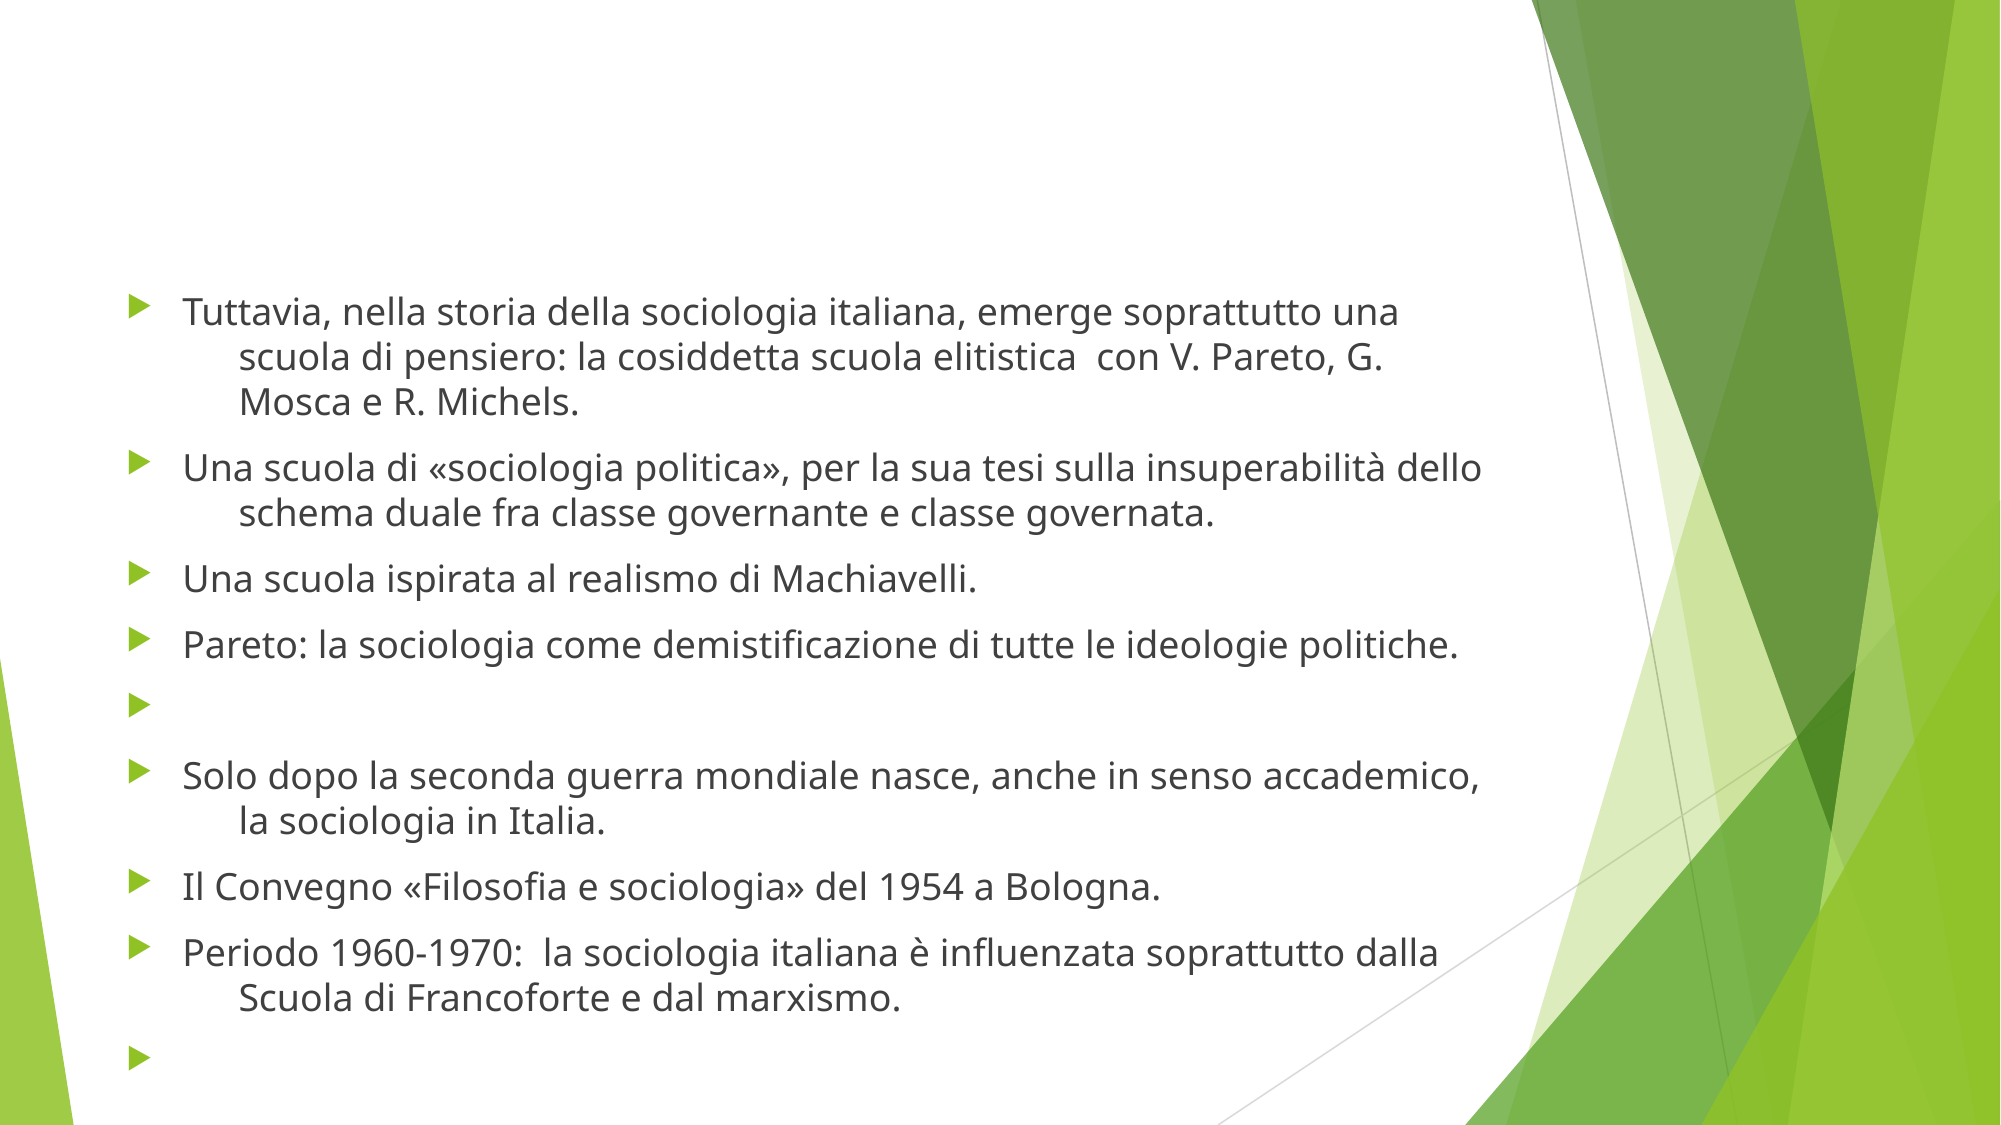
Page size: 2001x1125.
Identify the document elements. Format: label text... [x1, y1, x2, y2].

list Tuttavia, nella storia della sociologia italiana, emerge soprattutto una scuola di pensiero: la cosiddetta scuola elitistica con V. Pareto, G. Mosca e R. Michels. Una scuola di «sociologia politica», per la sua tesi sulla insuperabilità dello schema duale fra classe governante e classe governata. Una scuola ispirata al realismo di Machiavelli. Pareto: la sociologia come demistificazione di tutte le ideologie politiche. Solo dopo la seconda guerra mondiale nasce, anche in senso accademico, la sociologia in Italia. Il Convegno «Filosofia e sociologia» del 1954 a Bologna. Periodo 1960-1970: la sociologia italiana è influenzata soprattutto dalla Scuola di Francoforte e dal marxismo. [111, 280, 1522, 1085]
